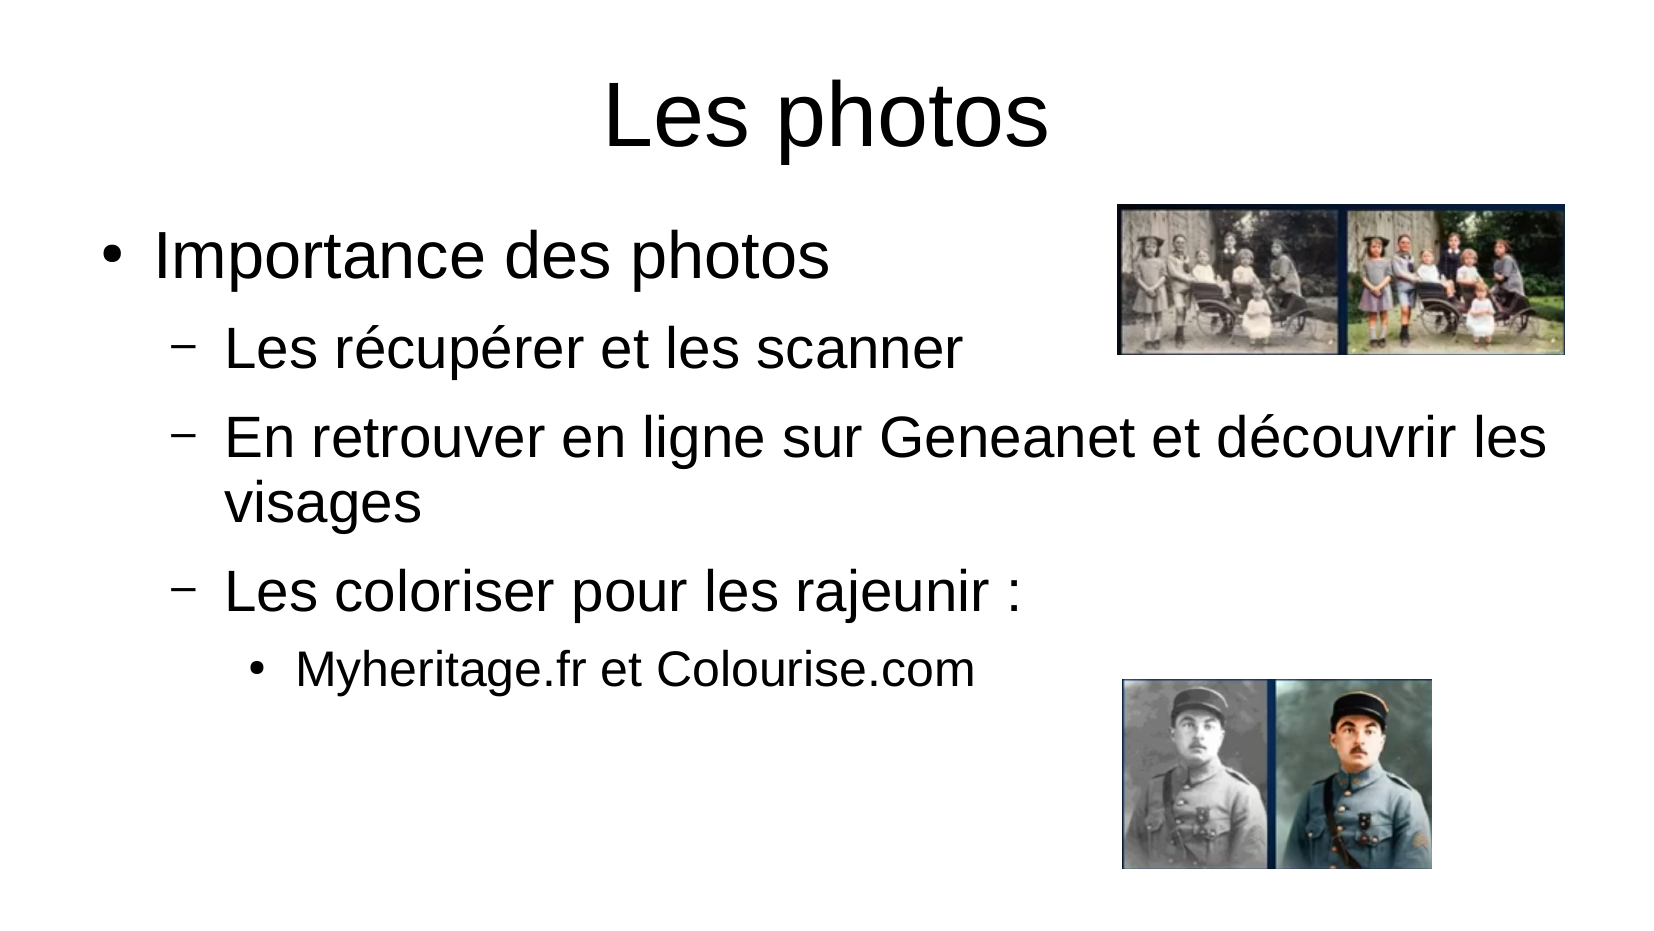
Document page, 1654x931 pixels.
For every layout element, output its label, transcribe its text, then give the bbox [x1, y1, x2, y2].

title Les photos [82, 37, 1571, 193]
picture [1122, 679, 1432, 869]
picture [1117, 204, 1565, 355]
list Importance des photos Les récupérer et les scanner En retrouver en ligne sur Geneanet et découvrir les visages Les coloriser pour les rajeunir : Myheritage.fr et Colourise.com [82, 217, 1571, 758]
